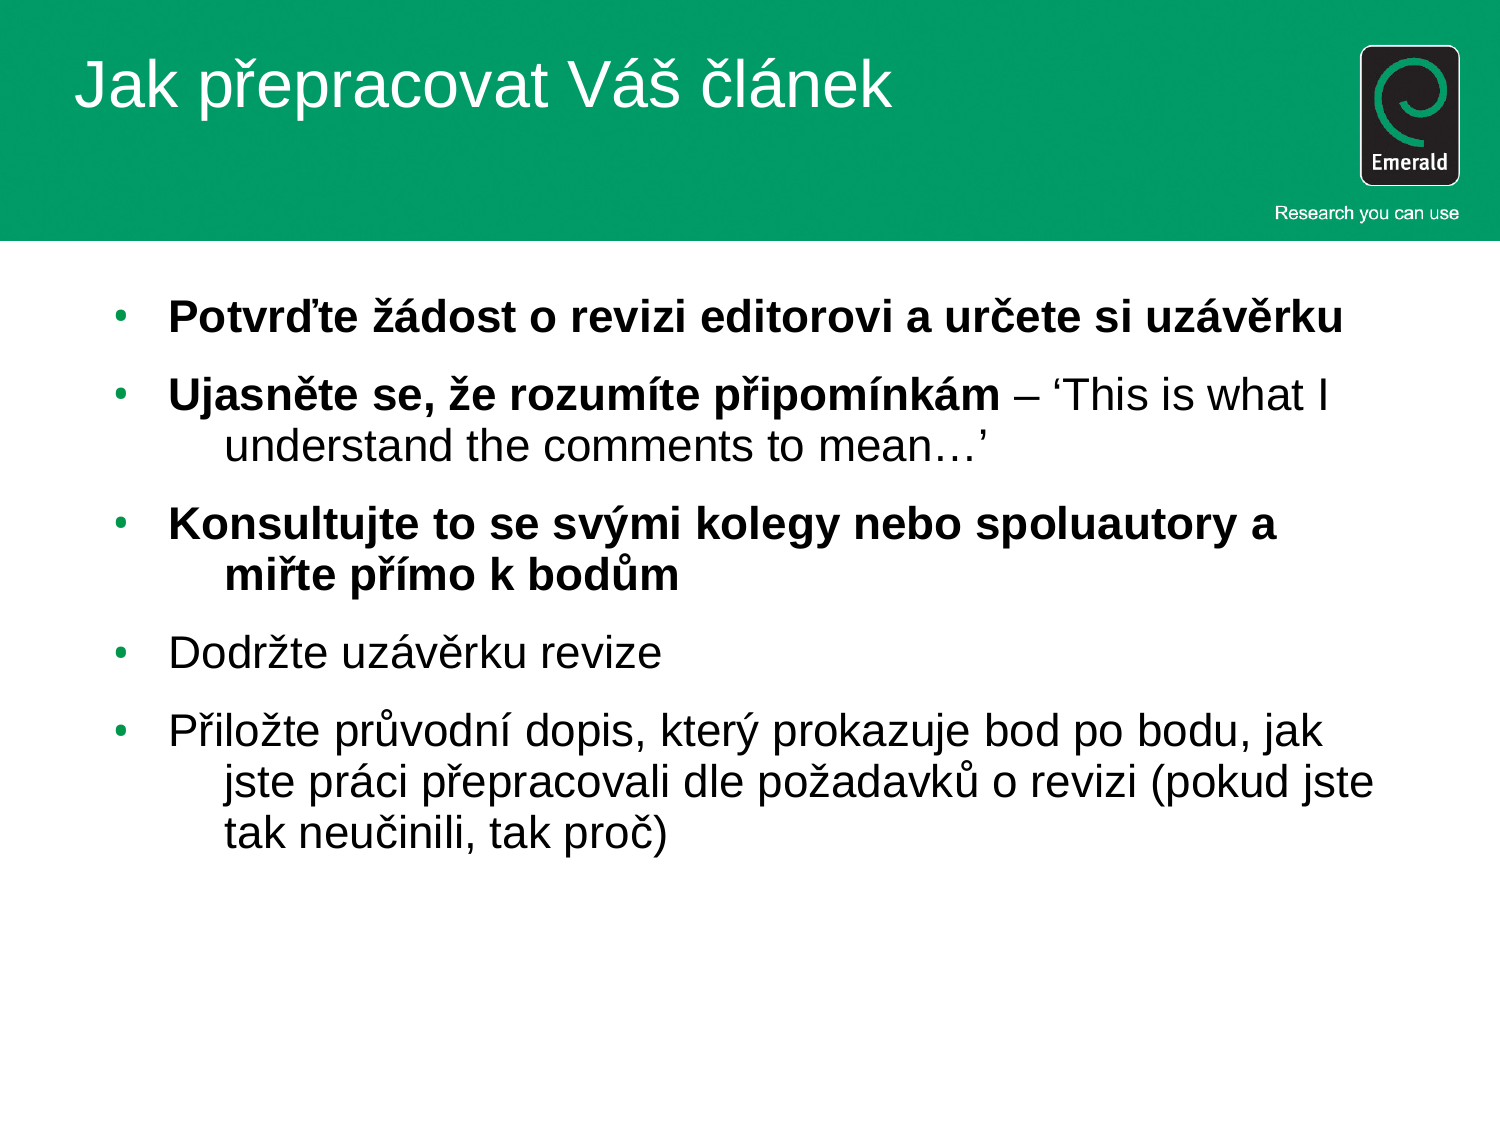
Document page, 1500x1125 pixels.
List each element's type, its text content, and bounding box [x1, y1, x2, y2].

list Potvrďte žádost o revizi editorovi a určete si uzávěrku Ujasněte se, že rozumíte připomínkám – ‘This is what I understand the comments to mean…’ Konsultujte to se svými kolegy nebo spoluautory a miřte přímo k bodům Dodržte uzávěrku revize Přiložte průvodní dopis, který prokazuje bod po bodu, jak jste práci přepracovali dle požadavků o revizi (pokud jste tak neučinili, tak proč) [112, 291, 1388, 1125]
title Jak přepracovat Váš článek [74, 49, 1093, 237]
